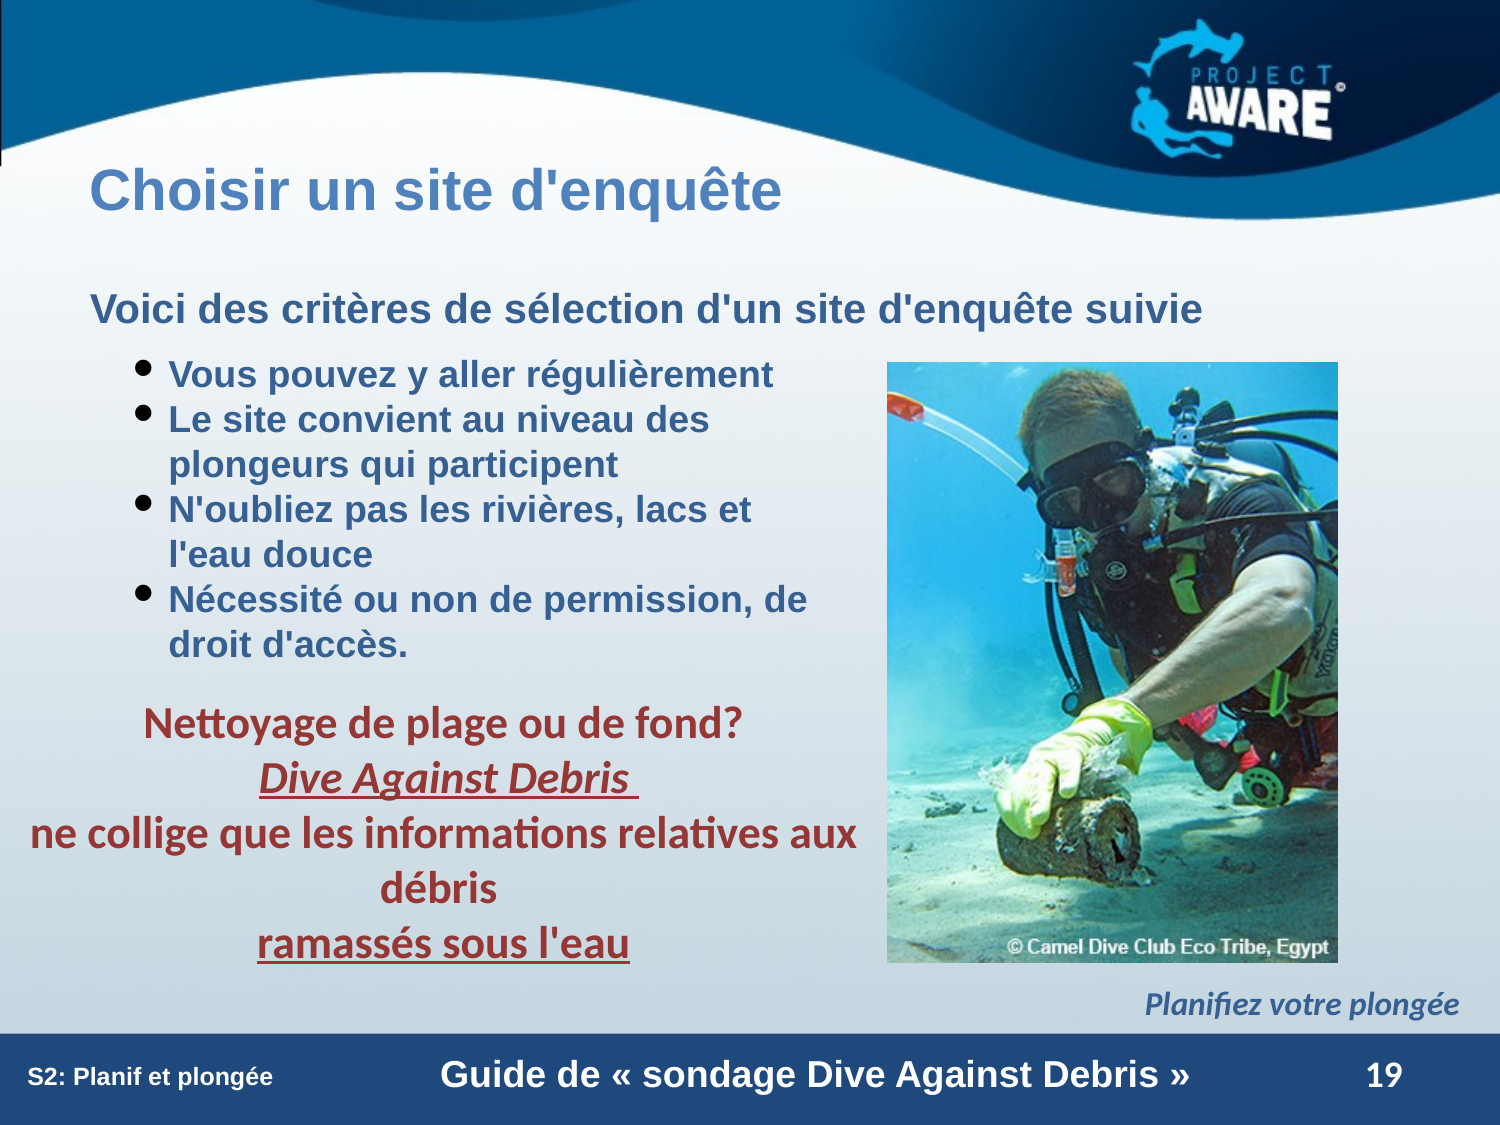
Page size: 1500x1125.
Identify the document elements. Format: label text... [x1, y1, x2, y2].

text_box Voici des critères de sélection d'un site d'enquête suivie [74, 274, 1413, 355]
text_box Choisir un site d'enquête [74, 145, 1438, 260]
text_box <numéro> [1350, 1042, 1475, 1103]
text_box Nettoyage de plage ou de fond? Dive Against Debris ne collige que les informations relatives aux débris ramassés sous l'eau [0, 684, 888, 973]
text_box Planifiez votre plongée [460, 975, 1475, 1025]
text_box S2: Planif et plongée [12, 1052, 425, 1103]
text_box Vous pouvez y aller régulièrement Le site convient au niveau des plongeurs qui participent N'oubliez pas les rivières, lacs et l'eau douce Nécessité ou non de permission, de droit d'accès. [118, 355, 856, 680]
picture [0, 0, 1500, 1037]
text_box Guide de « sondage Dive Against Debris » [425, 1042, 1276, 1103]
